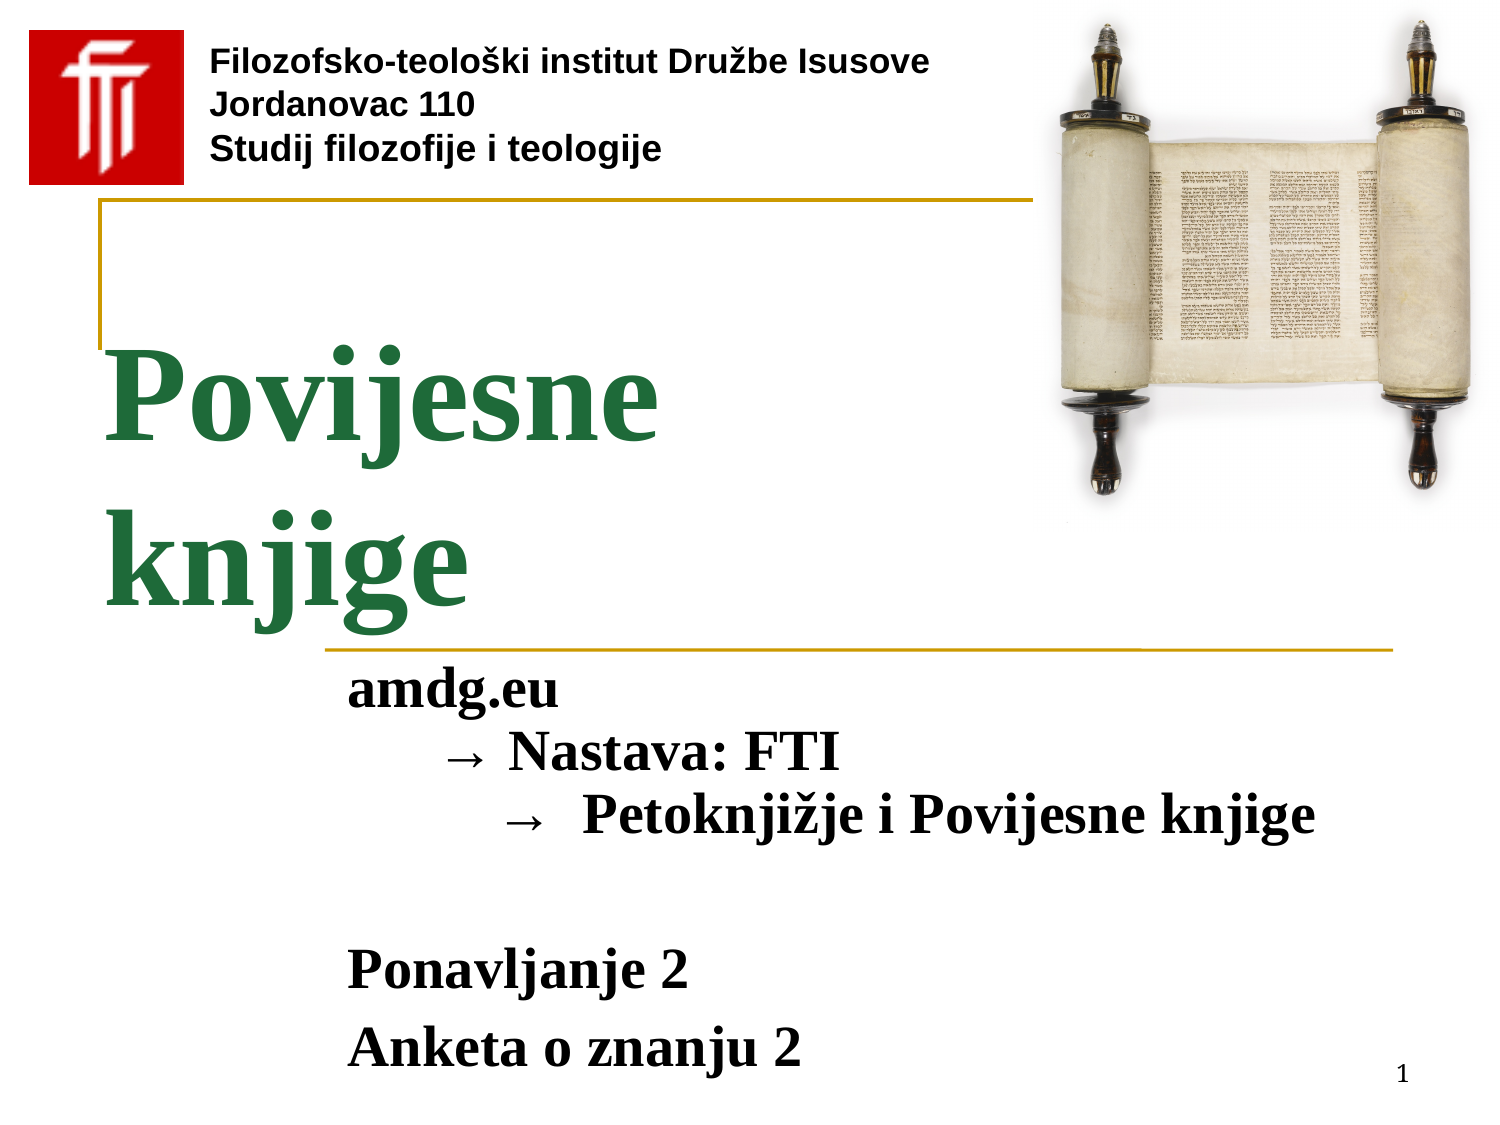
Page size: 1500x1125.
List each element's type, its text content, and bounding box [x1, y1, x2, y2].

title Povijesne knjige [88, 295, 1375, 650]
picture [29, 30, 184, 185]
subtitle amdg.eu → Nastava: FTI → Petoknjižje i Povijesne knjige Ponavljanje 2 Anketa o znanju 2 [295, 649, 1500, 1125]
text_box Filozofsko-teološki institut Družbe Isusove Jordanovac 110 Studij filozofije i teologije [194, 30, 963, 177]
picture [1033, 0, 1500, 532]
